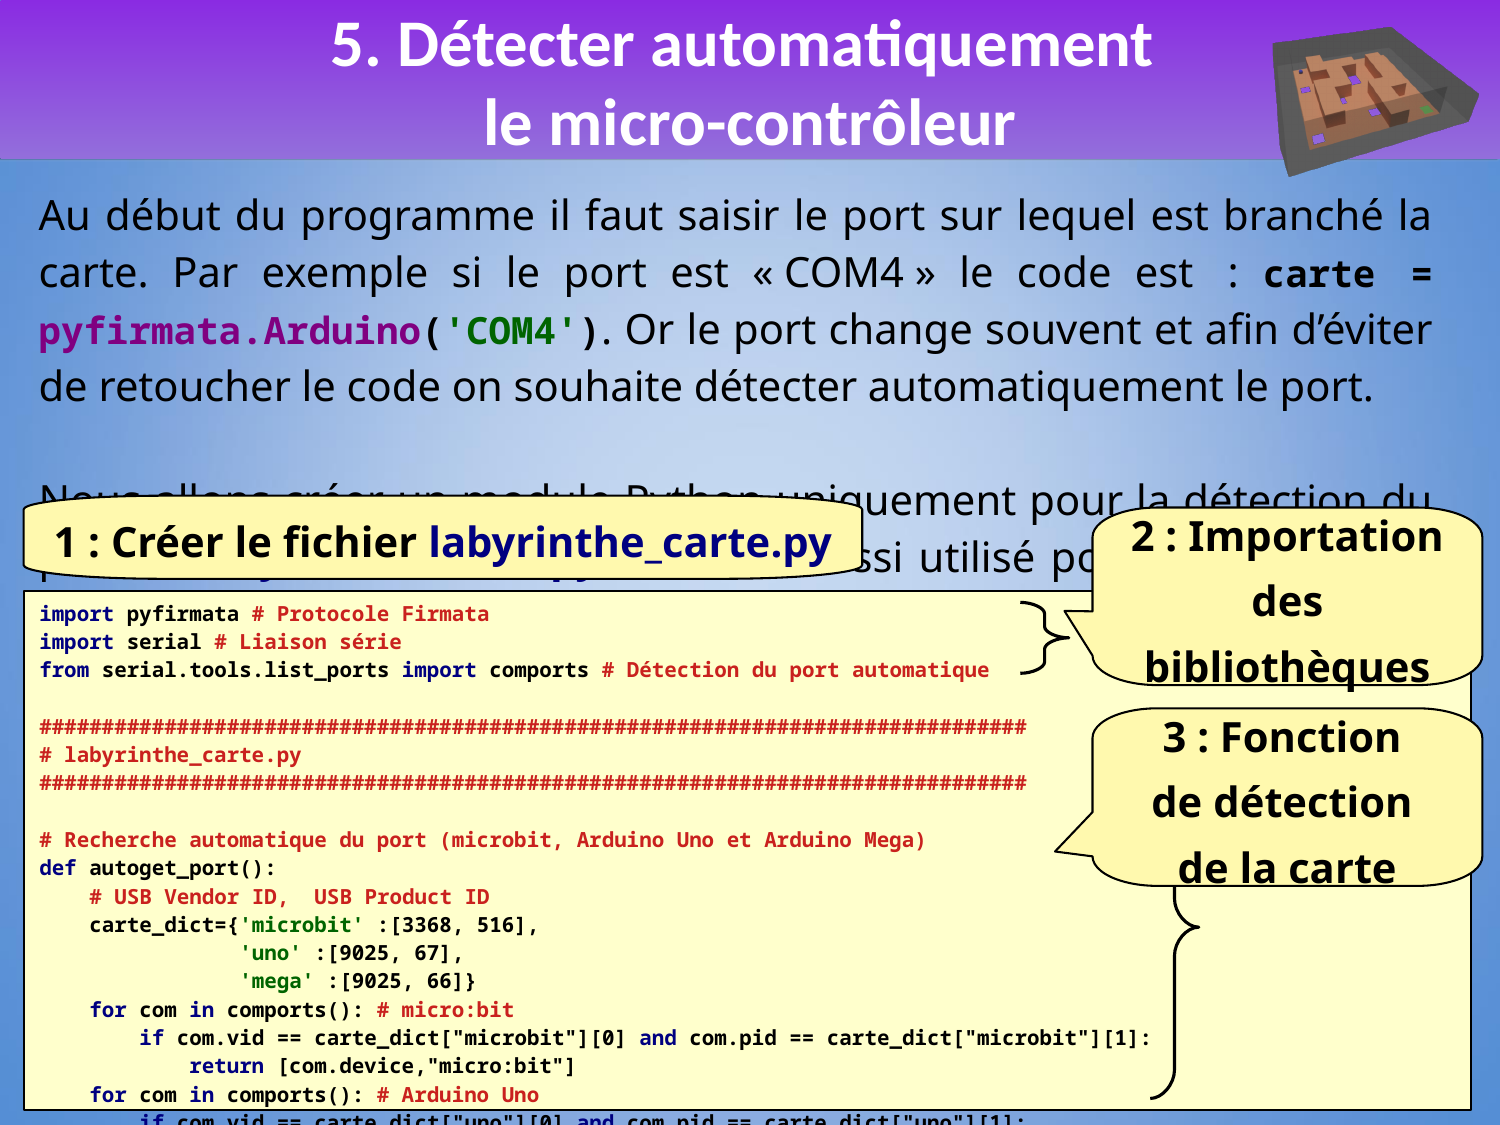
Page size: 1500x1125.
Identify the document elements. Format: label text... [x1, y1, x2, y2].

text_box 1 : Créer le fichier labyrinthe_carte.py [23, 495, 863, 579]
text_box 3 : Fonction de détection de la carte [1055, 708, 1483, 886]
text_box 2 : Importation des bibliothèques [1064, 507, 1483, 686]
text_box Au début du programme il faut saisir le port sur lequel est branché la carte. Par exemple si le port est « COM4 » le code est : carte = pyfirmata.Arduino('COM4'). Or le port change souvent et afin d’éviter de retoucher le code on souhaite détecter automatiquement le port. Nous allons créer un module Python uniquement pour la détection du port : « labyrinthe_carte.py ». Il sera aussi utilisé pour les tutoriels 4 et 5. [23, 178, 1448, 486]
text_box 5. Détecter automatiquement le micro-contrôleur [0, 0, 1500, 159]
picture [0, 27, 1500, 1125]
text_box import pyfirmata # Protocole Firmata import serial # Liaison série from serial.tools.list_ports import comports # Détection du port automatique ############################################################################### # labyrinthe_carte.py ############################################################################### # Recherche automatique du port (microbit, Arduino Uno et Arduino Mega) def autoget_port(): # USB Vendor ID, USB Product ID carte_dict={'microbit' :[3368, 516], 'uno' :[9025, 67], 'mega' :[9025, 66]} for com in comports(): # micro:bit if com.vid == carte_dict["microbit"][0] and com.pid == carte_dict["microbit"][1]: return [com.device,"micro:bit"] for com in comports(): # Arduino Uno if com.vid == carte_dict["uno"][0] and com.pid == carte_dict["uno"][1]: return [com.device,"Arduino Uno"] for com in comports(): # Arduino Mega if com.vid == carte_dict["mega"][0] and com.pid == carte_dict["mega"][1]: return [com.device,"Arduino Mega"] return [None,""] [23, 590, 1471, 1111]
